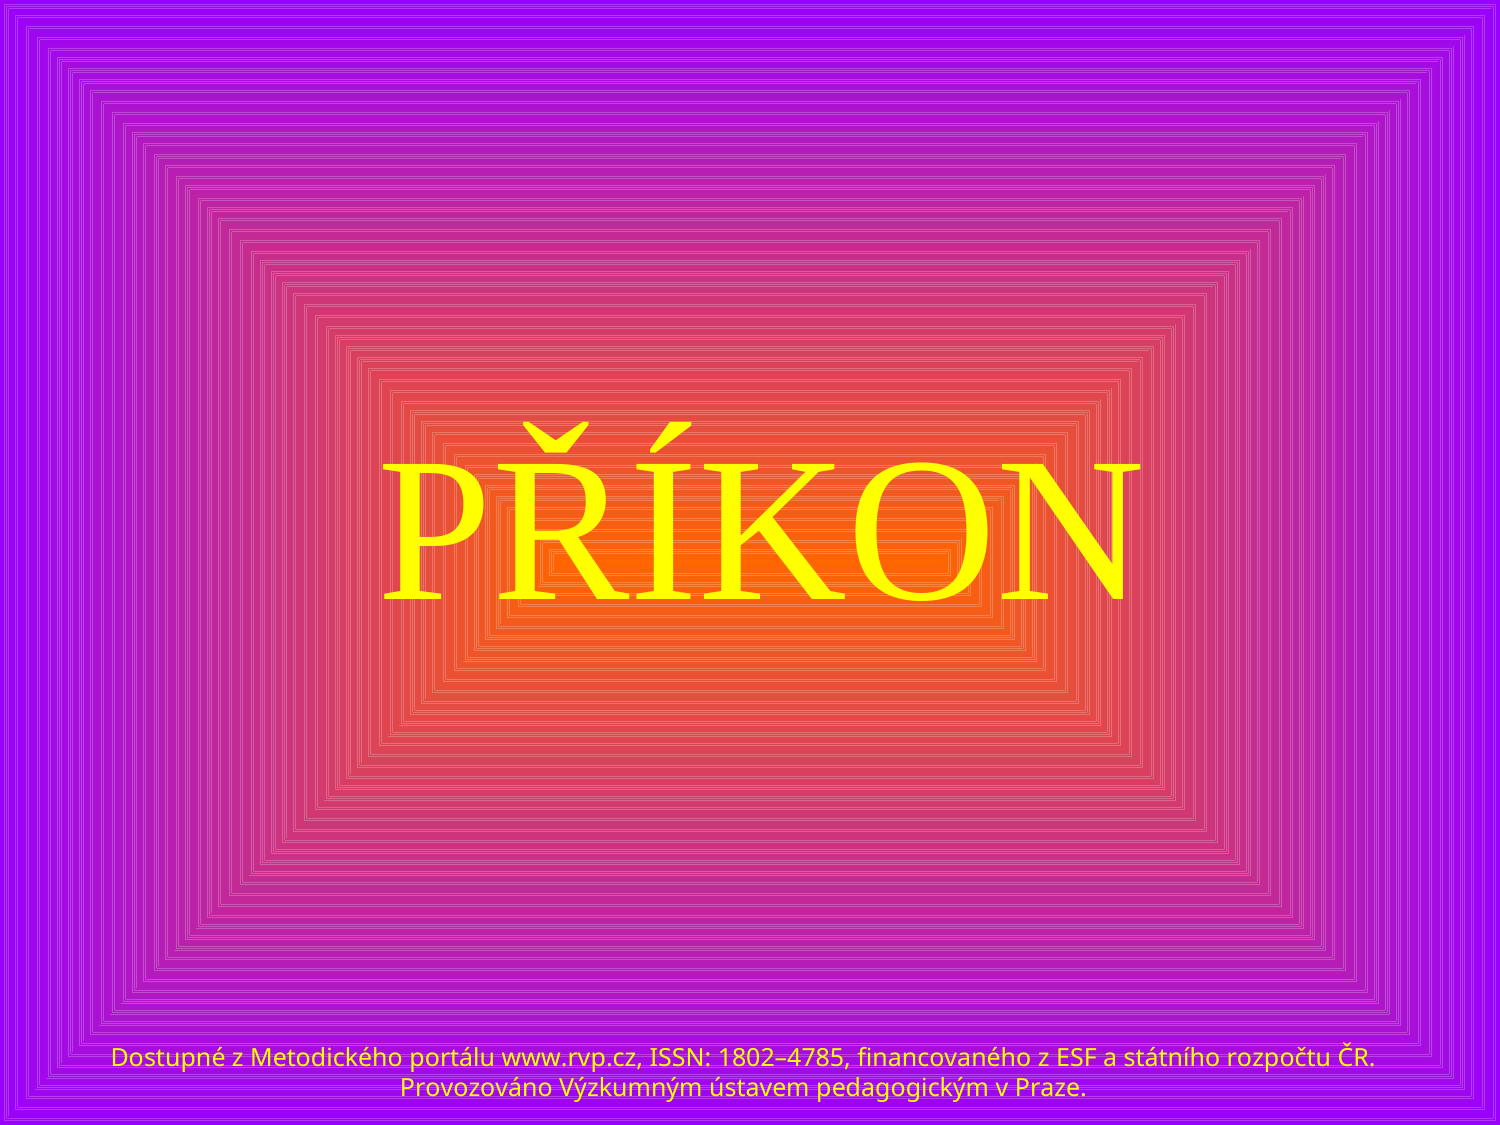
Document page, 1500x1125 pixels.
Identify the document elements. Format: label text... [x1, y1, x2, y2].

text_box Dostupné z Metodického portálu www.rvp.cz, ISSN: 1802–4785, financovaného z ESF a státního rozpočtu ČR. Provozováno Výzkumným ústavem pedagogickým v Praze. [35, 1041, 1454, 1102]
text_box PŘÍKON [100, 385, 1424, 649]
